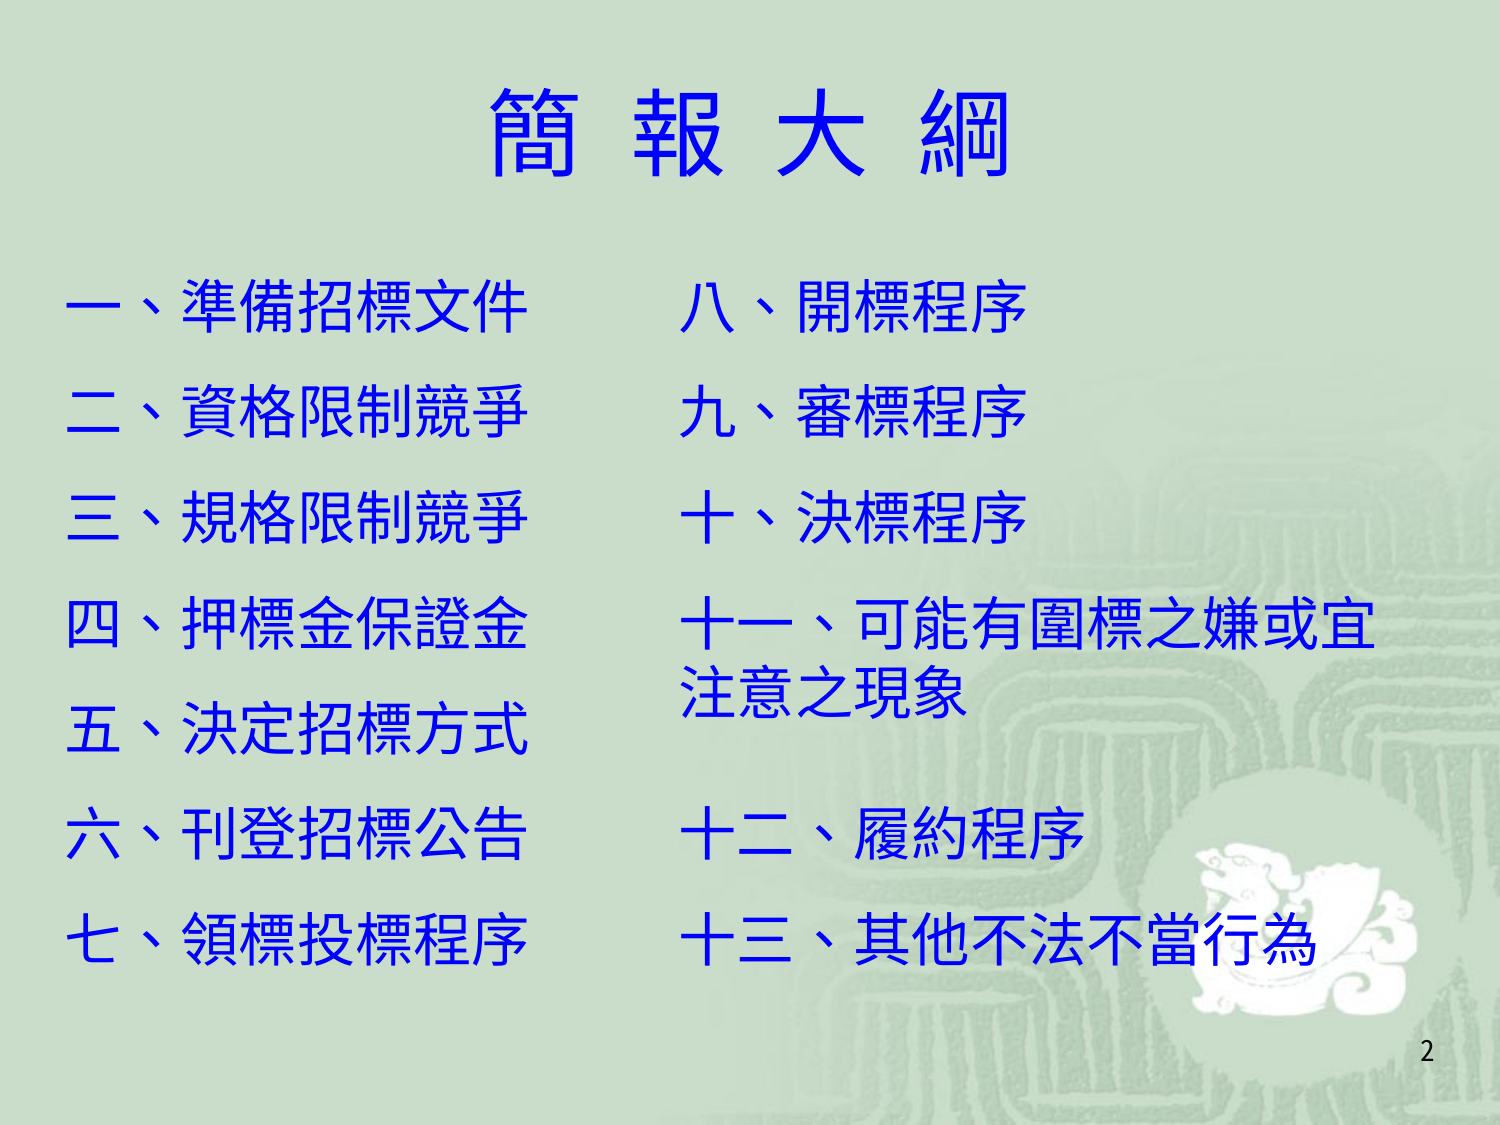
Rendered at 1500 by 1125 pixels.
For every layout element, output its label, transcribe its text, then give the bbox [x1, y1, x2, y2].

table_cell 十一、可能有圍標之嫌或宜注意之現象 [664, 579, 1451, 790]
table_cell 十二、履約程序 [664, 790, 1451, 895]
table_cell 七、領標投標程序 [49, 895, 664, 1001]
table_cell 四、押標金保證金 [49, 579, 664, 684]
table_header 八、開標程序 [664, 262, 1451, 368]
table_cell 十、決標程序 [664, 473, 1451, 579]
table_cell 六、刊登招標公告 [49, 790, 664, 895]
text_box <編號> [1074, 1024, 1451, 1103]
table_cell 二、資格限制競爭 [49, 368, 664, 473]
table_cell 五、決定招標方式 [49, 684, 664, 790]
title 簡 報 大 綱 [49, 37, 1451, 225]
table_header 一、準備招標文件 [49, 262, 664, 368]
table_cell 九、審標程序 [664, 368, 1451, 473]
table_cell 三、規格限制競爭 [49, 473, 664, 579]
picture [0, 0, 1500, 1125]
table_cell 十三、其他不法不當行為 [664, 895, 1451, 1001]
